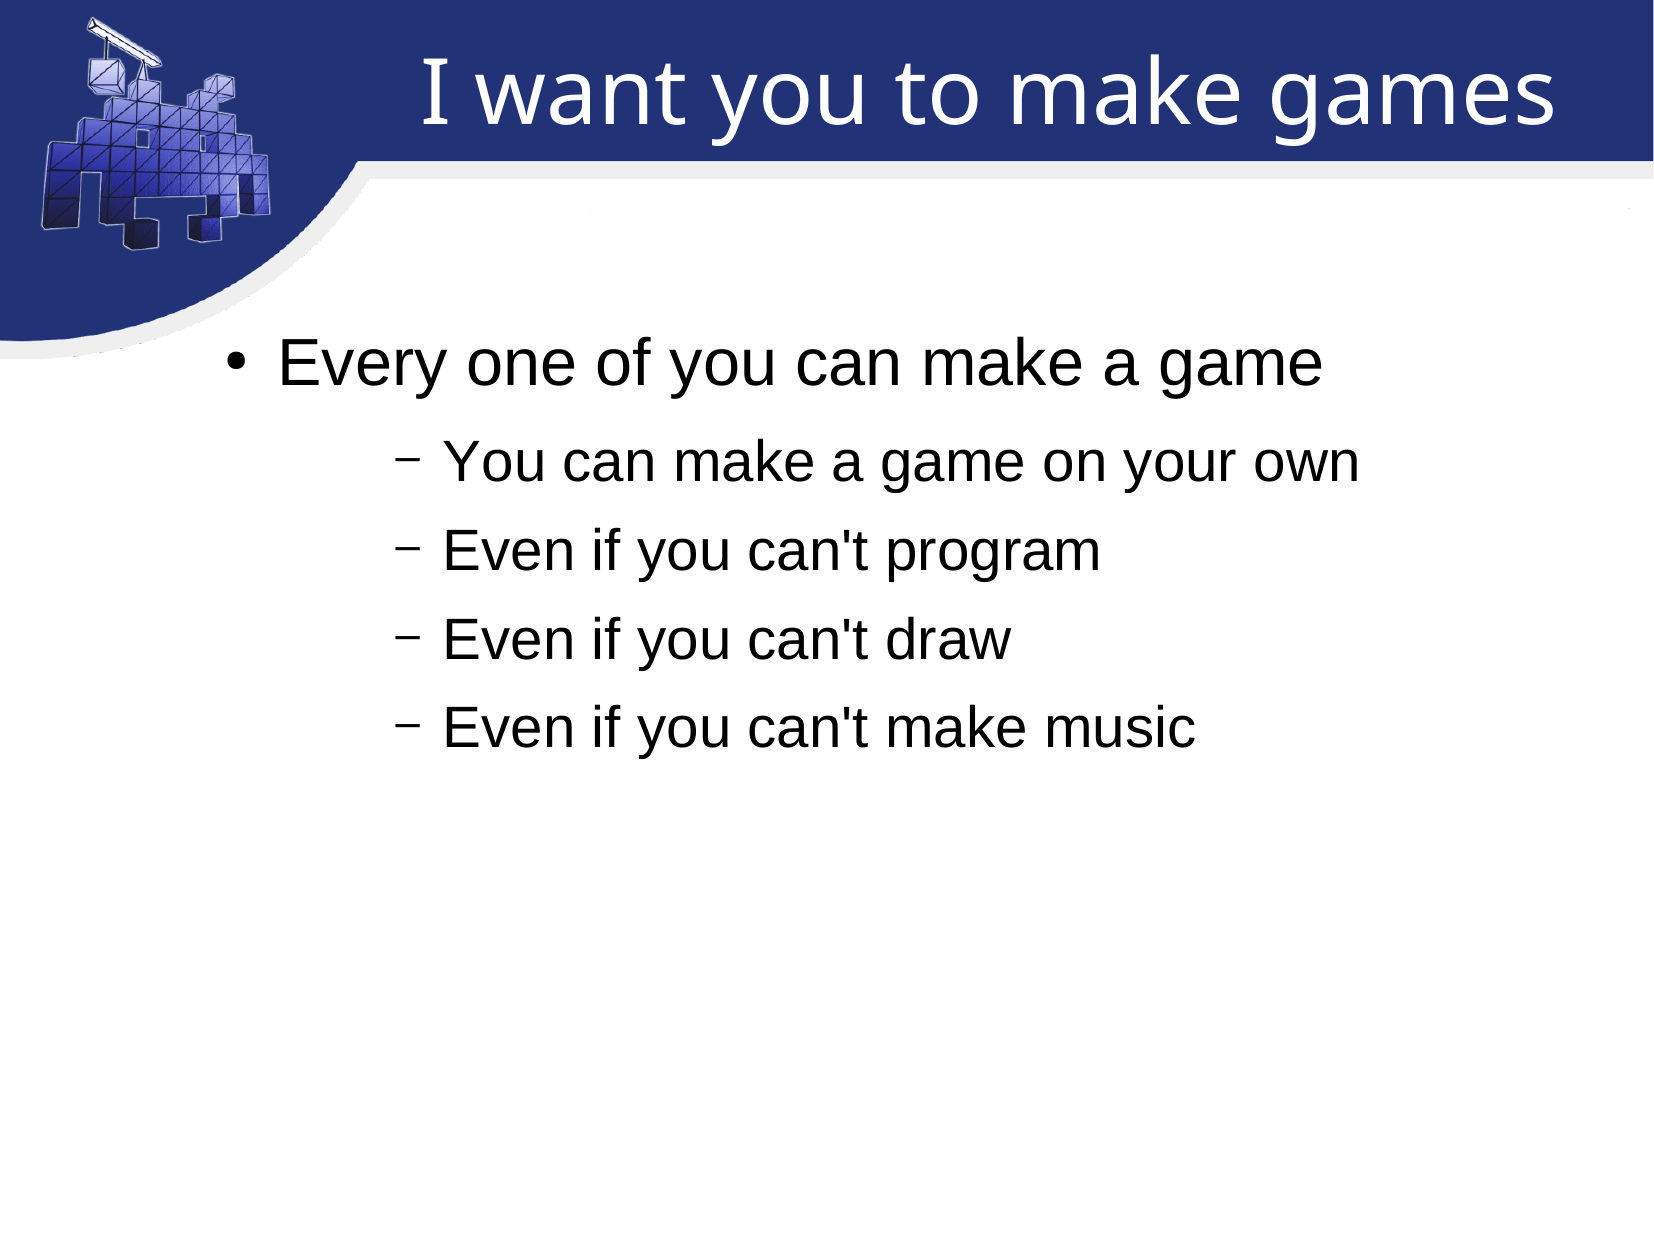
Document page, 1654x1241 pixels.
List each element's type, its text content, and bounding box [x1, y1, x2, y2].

picture [0, 0, 1654, 443]
title I want you to make games [354, 35, 1625, 142]
list Every one of you can make a game You can make a game on your own Even if you can't program Even if you can't draw Even if you can't make music [206, 324, 1595, 1078]
